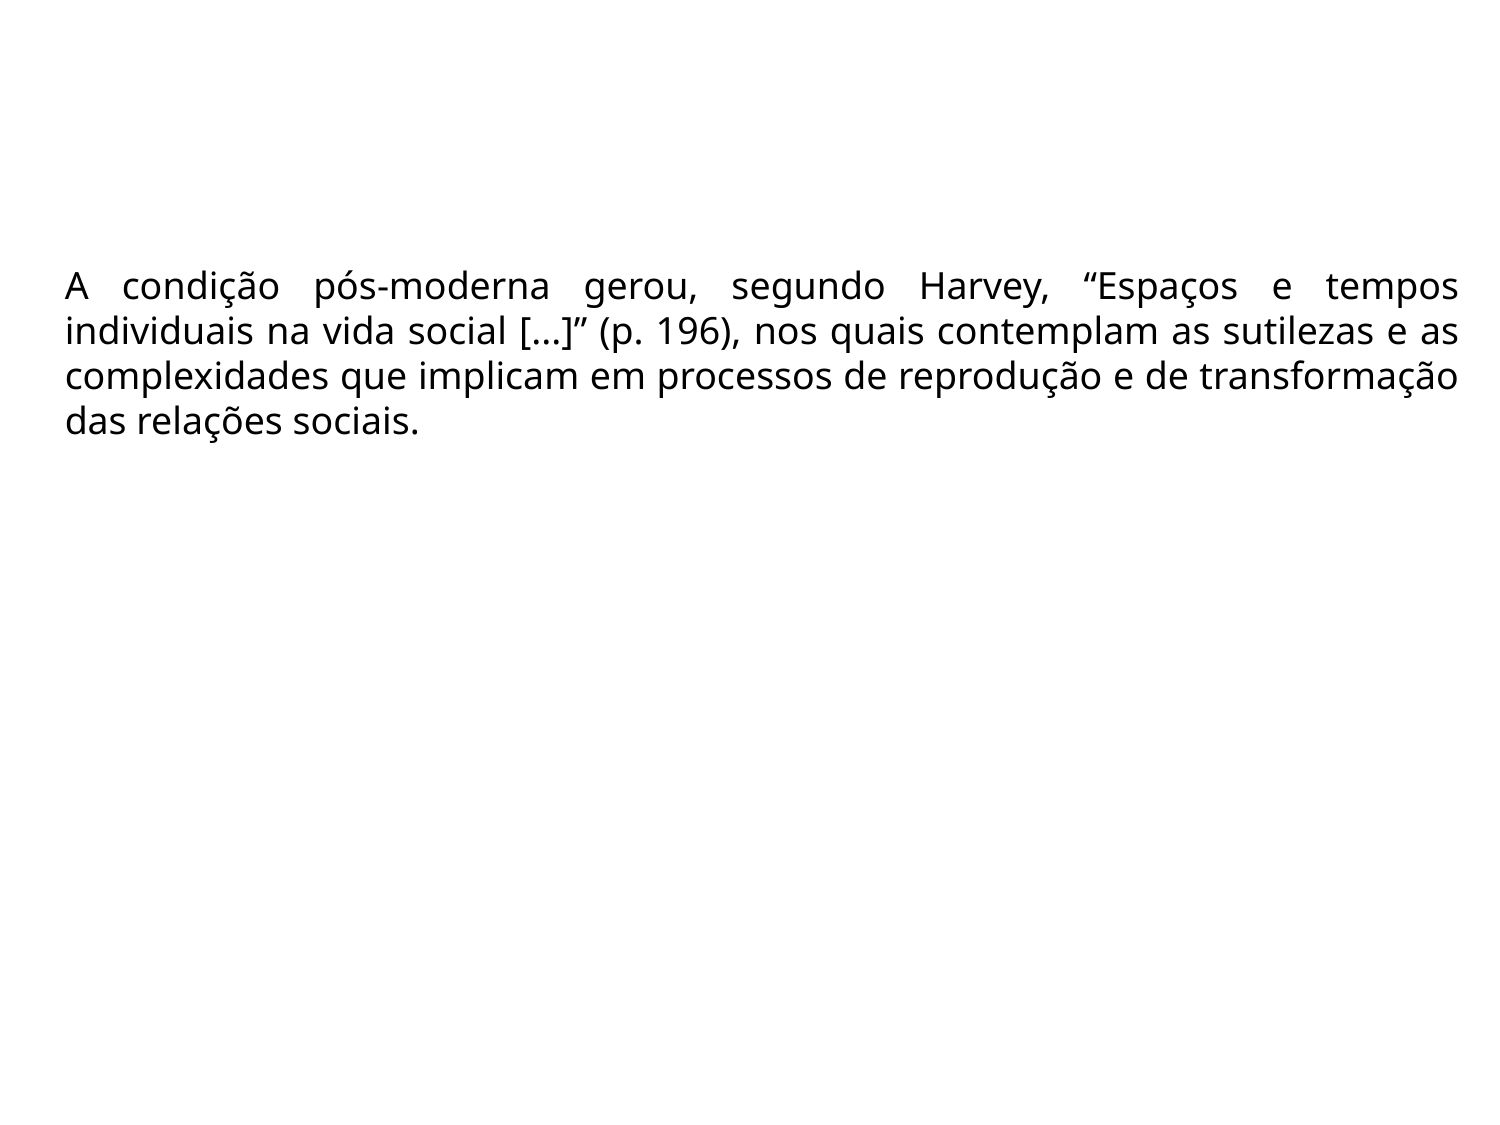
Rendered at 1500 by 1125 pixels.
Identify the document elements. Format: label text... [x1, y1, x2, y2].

list A condição pós-moderna gerou, segundo Harvey, “Espaços e tempos individuais na vida social [...]” (p. 196), nos quais contemplam as sutilezas e as complexidades que implicam em processos de reprodução e de transformação das relações sociais. [50, 254, 1475, 998]
